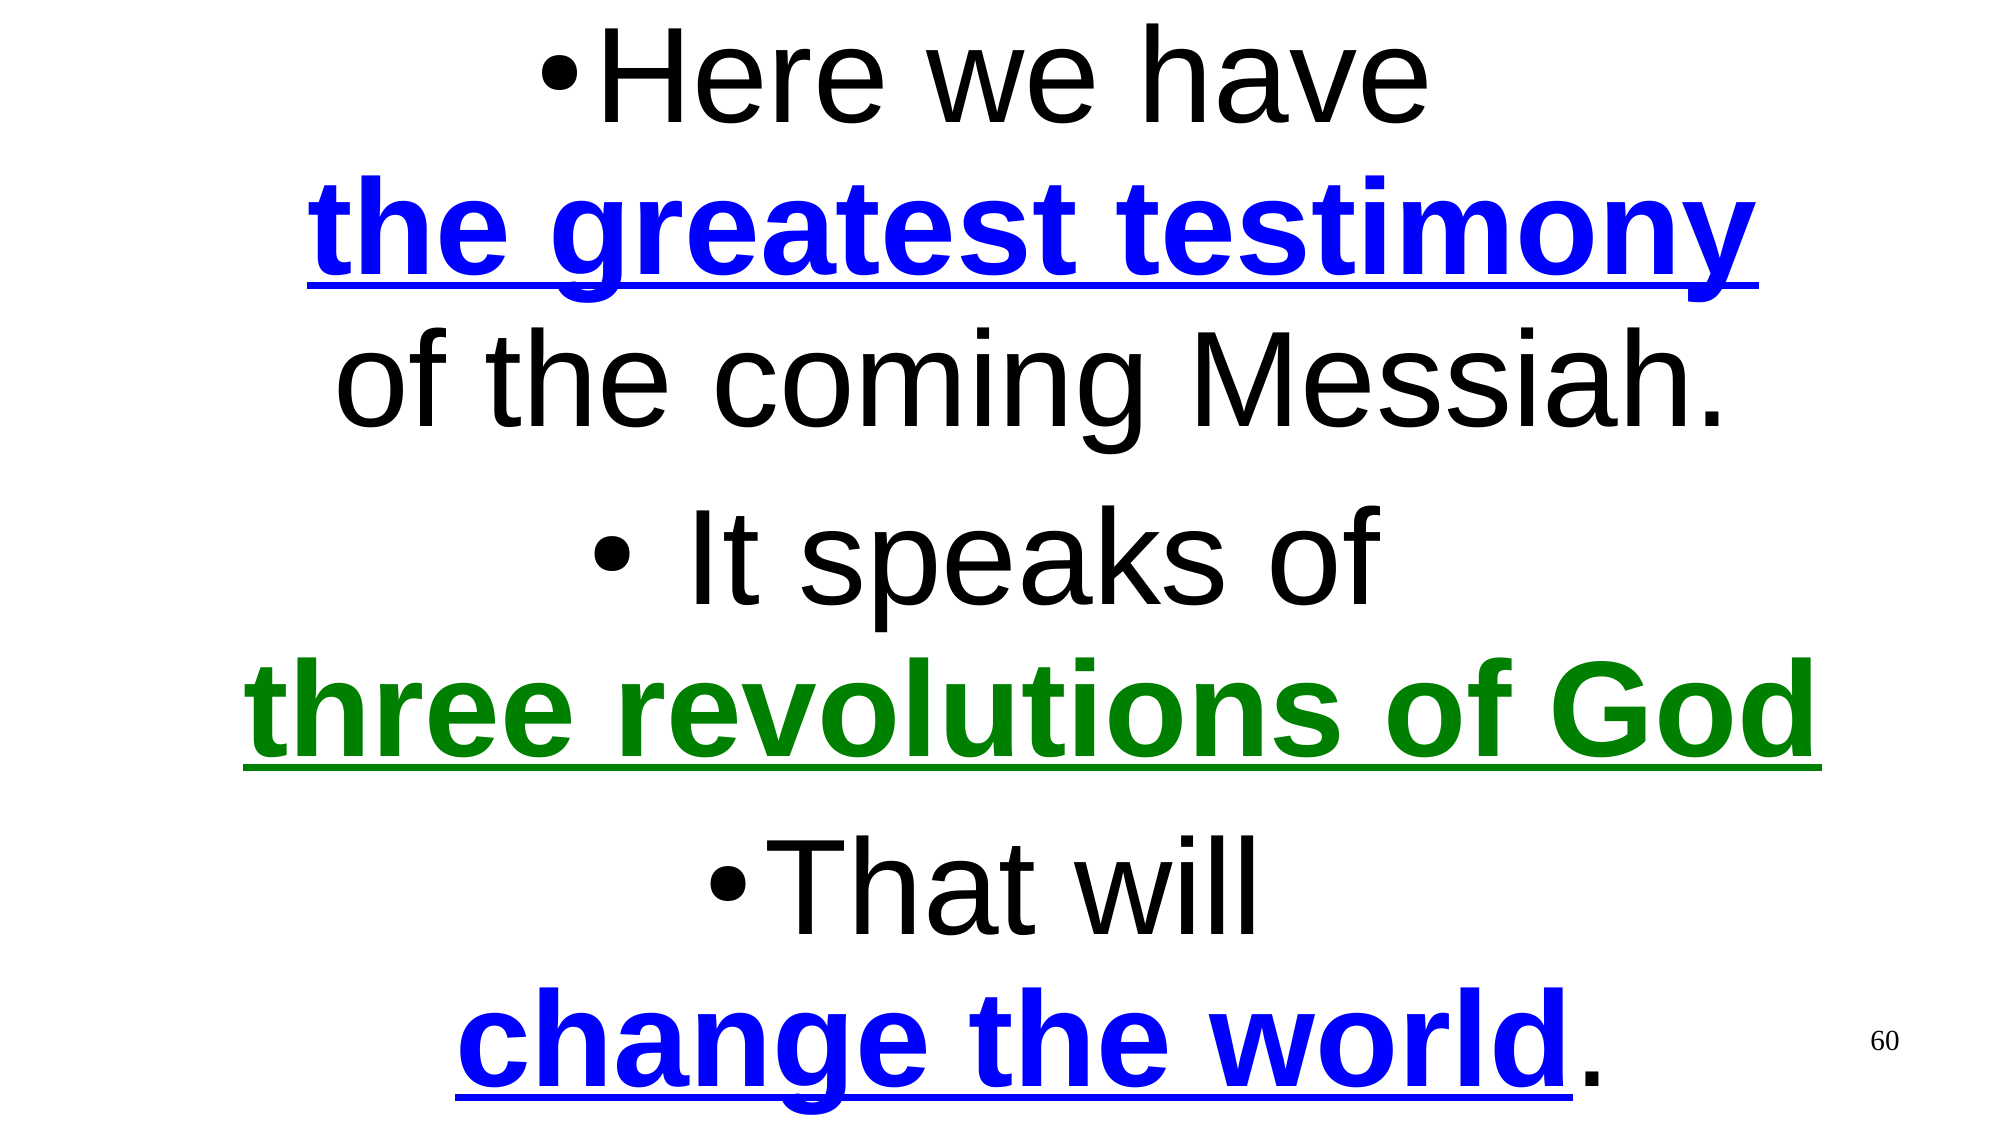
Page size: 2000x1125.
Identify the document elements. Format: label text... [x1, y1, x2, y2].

list Here we have the greatest testimony of the coming Messiah. It speaks of three revolutions of God That will change the world. [0, 0, 1996, 1123]
